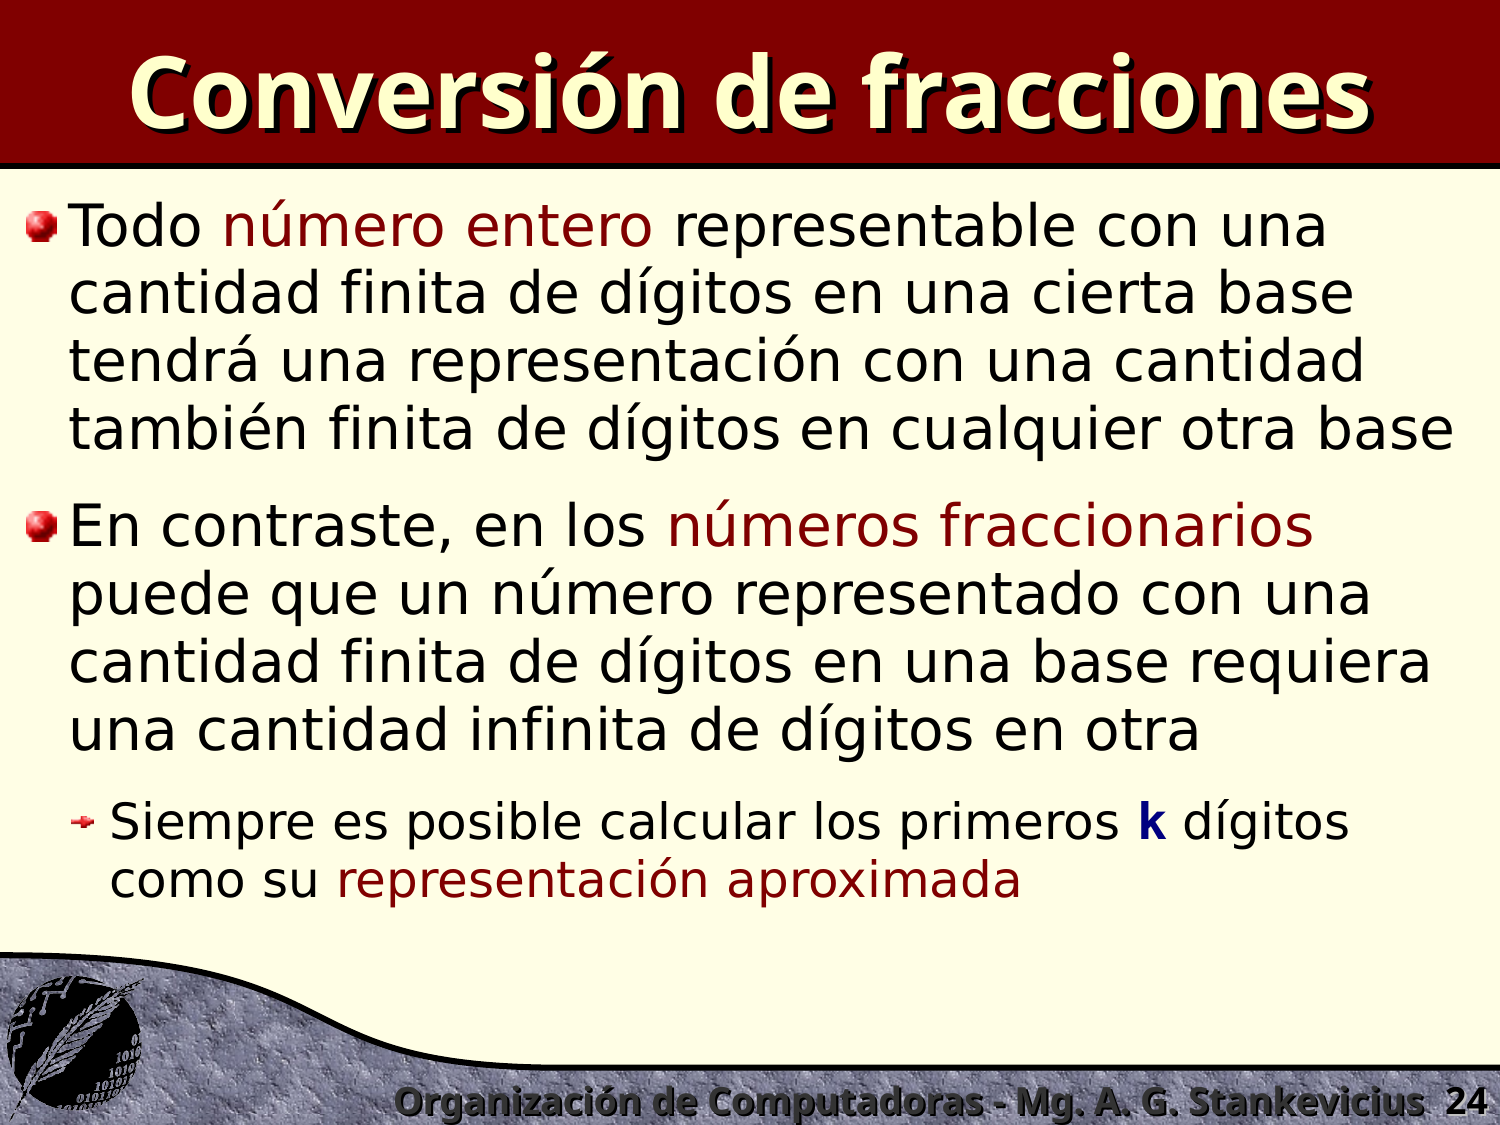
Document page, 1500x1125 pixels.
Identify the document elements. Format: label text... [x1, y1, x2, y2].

picture [448, 1100, 455, 1110]
title Conversión de fracciones [15, 5, 1485, 160]
picture [1058, 1100, 1065, 1110]
list Todo número entero representable con una cantidad finita de dígitos en una cierta base tendrá una representación con una cantidad también finita de dígitos en cualquier otra base En contraste, en los números fraccionarios puede que un número representado con una cantidad finita de dígitos en una base requiera una cantidad infinita de dígitos en otra Siempre es posible calcular los primeros k dígitos como su representación aproximada [11, 192, 1486, 981]
picture [802, 1100, 806, 1110]
picture [0, 959, 1500, 1125]
